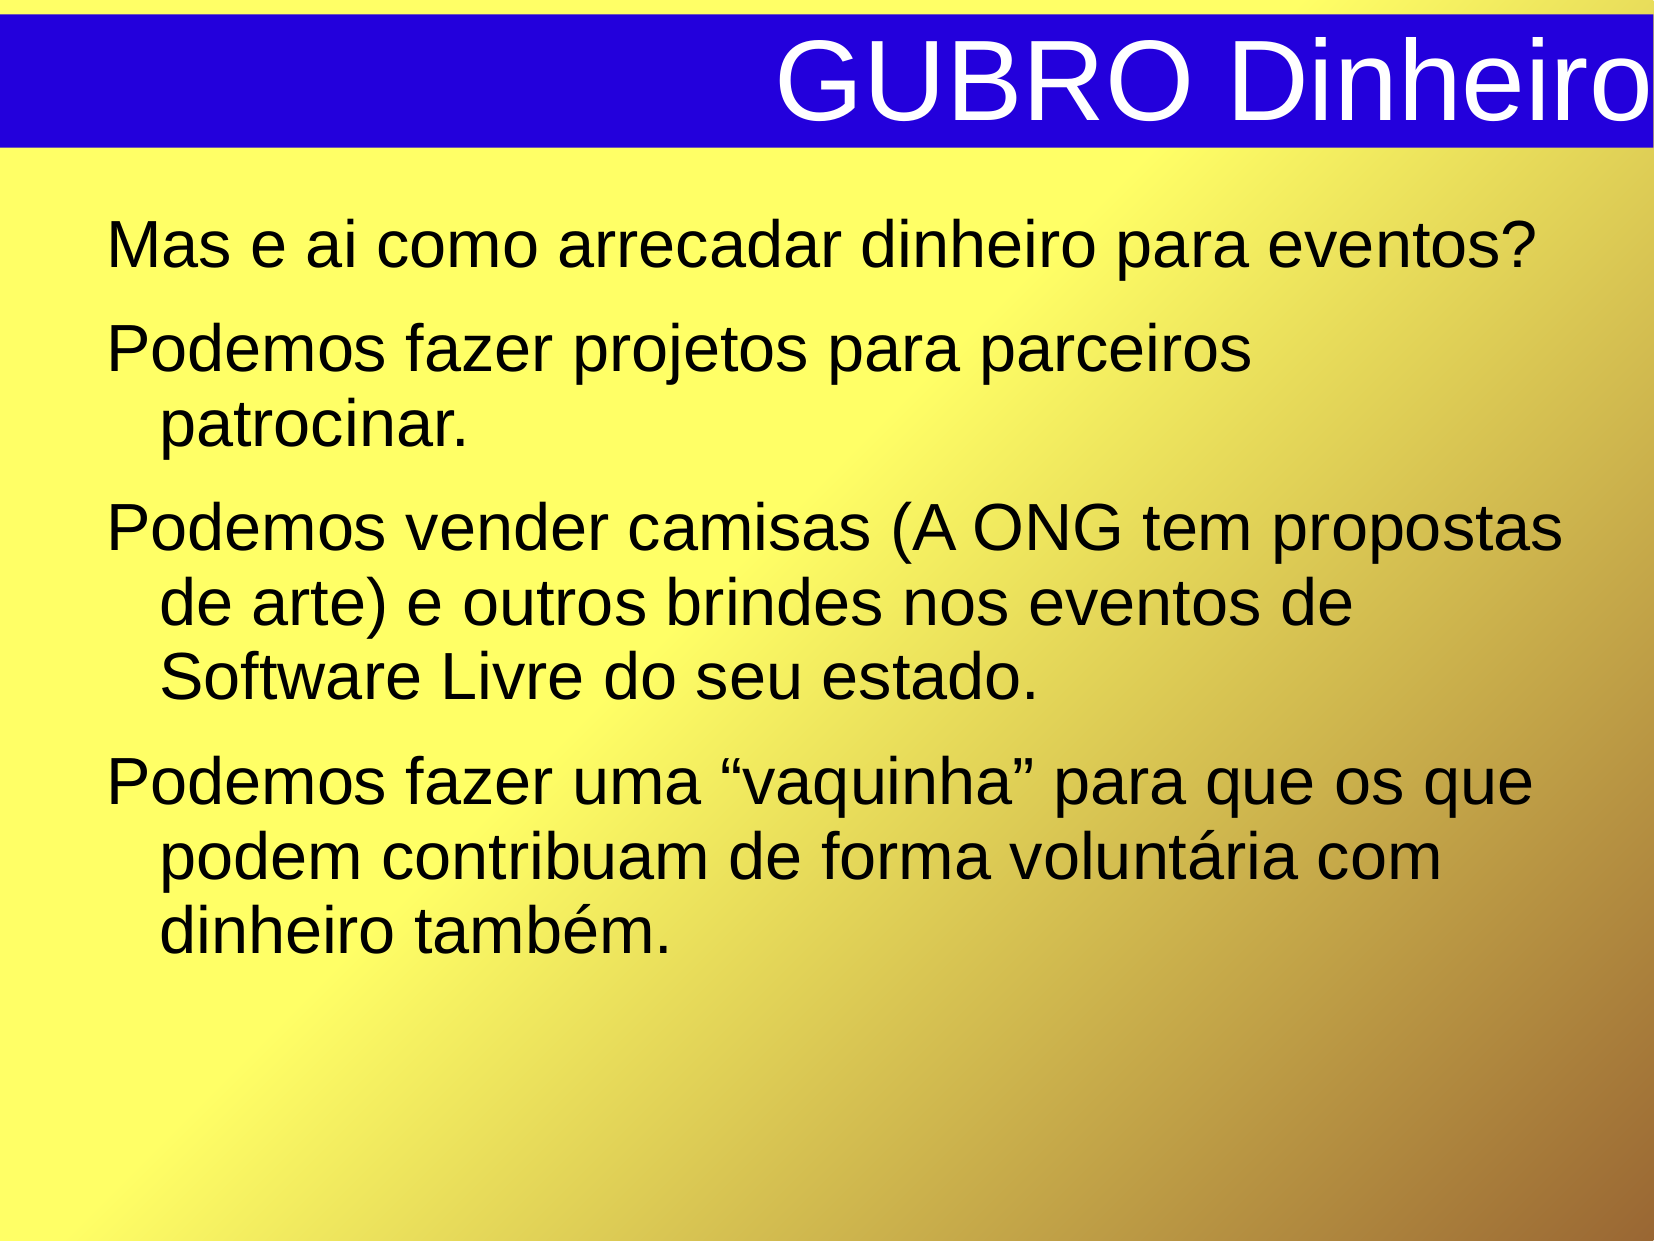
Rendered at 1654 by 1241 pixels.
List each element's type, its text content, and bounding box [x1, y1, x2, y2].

list Mas e ai como arrecadar dinheiro para eventos? Podemos fazer projetos para parceiros patrocinar. Podemos vender camisas (A ONG tem propostas de arte) e outros brindes nos eventos de Software Livre do seu estado. Podemos fazer uma “vaquinha” para que os que podem contribuam de forma voluntária com dinheiro também. [88, 206, 1577, 1011]
title GUBRO Dinheiro [0, 14, 1654, 148]
